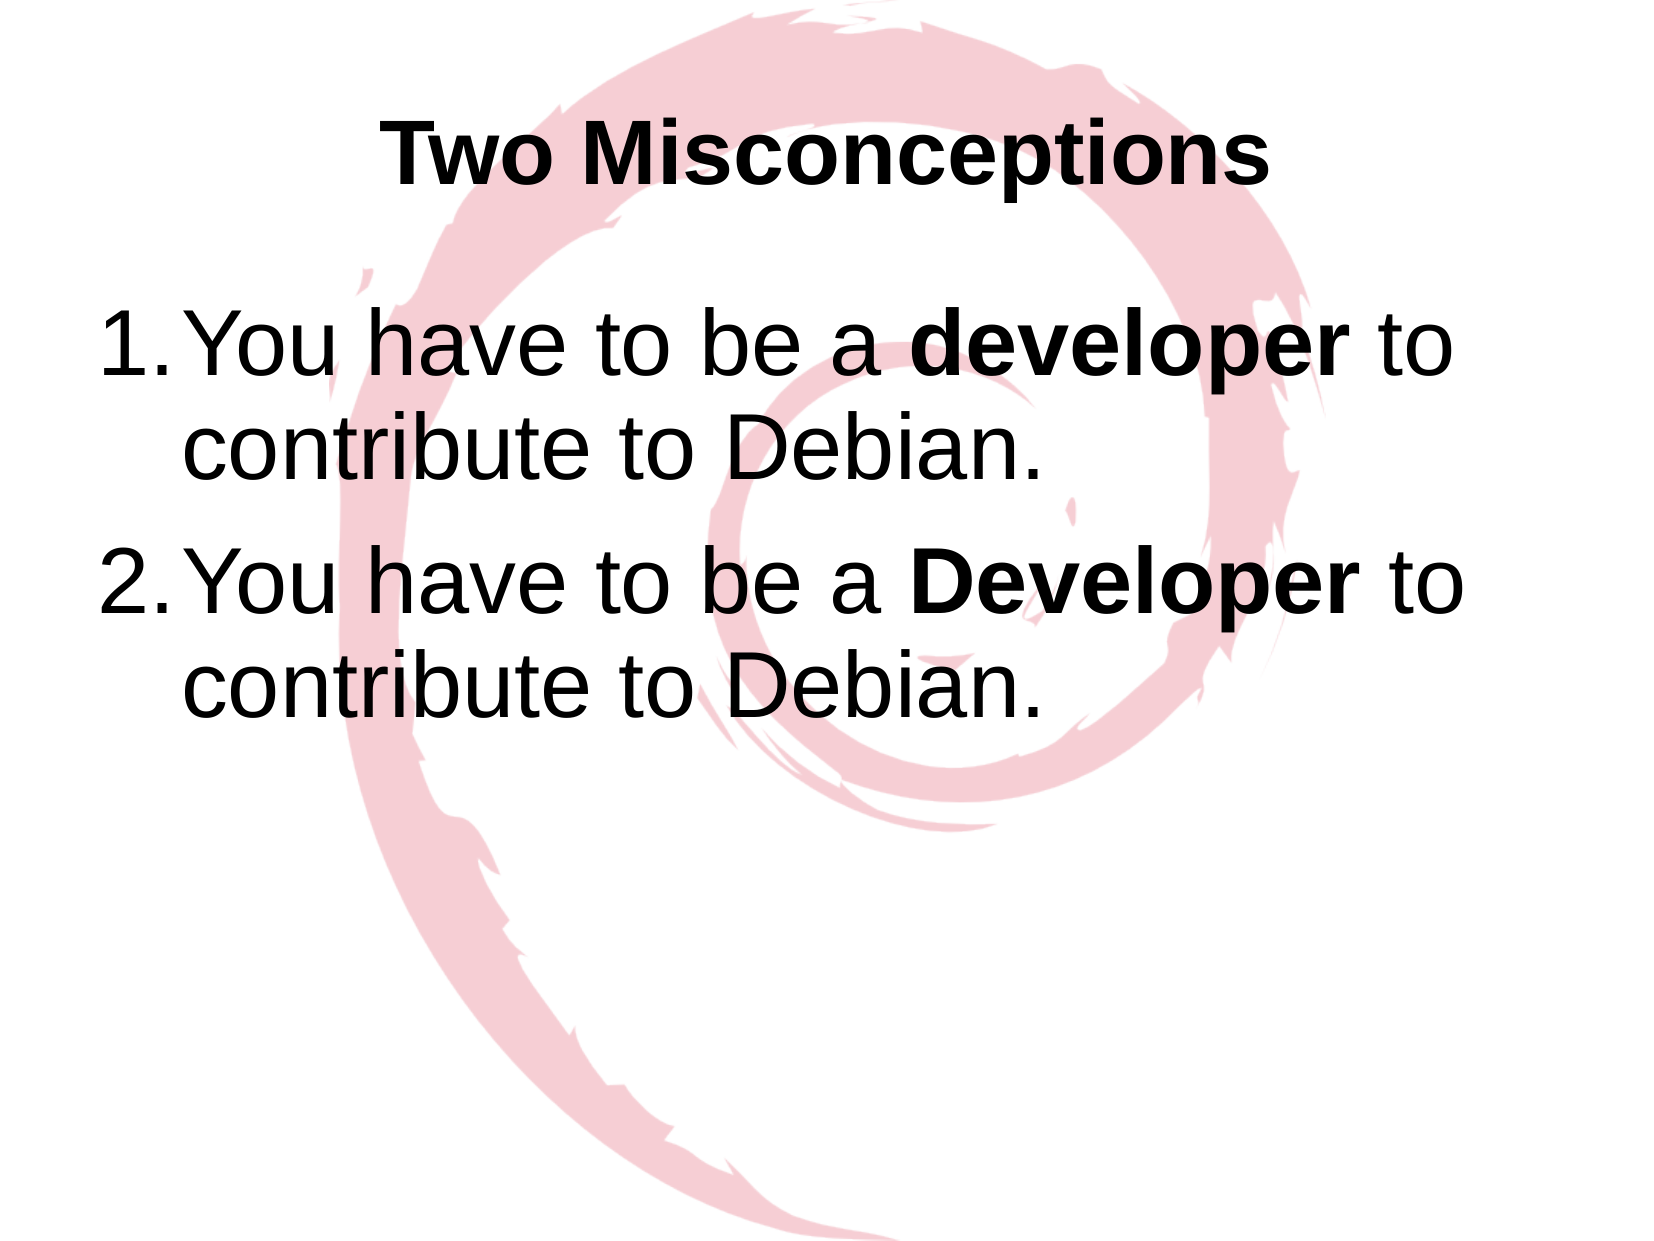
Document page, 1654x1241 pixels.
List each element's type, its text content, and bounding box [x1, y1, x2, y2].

title Two Misconceptions [82, 49, 1571, 257]
list You have to be a developer to contribute to Debian. You have to be a Developer to contribute to Debian. [82, 290, 1571, 1109]
